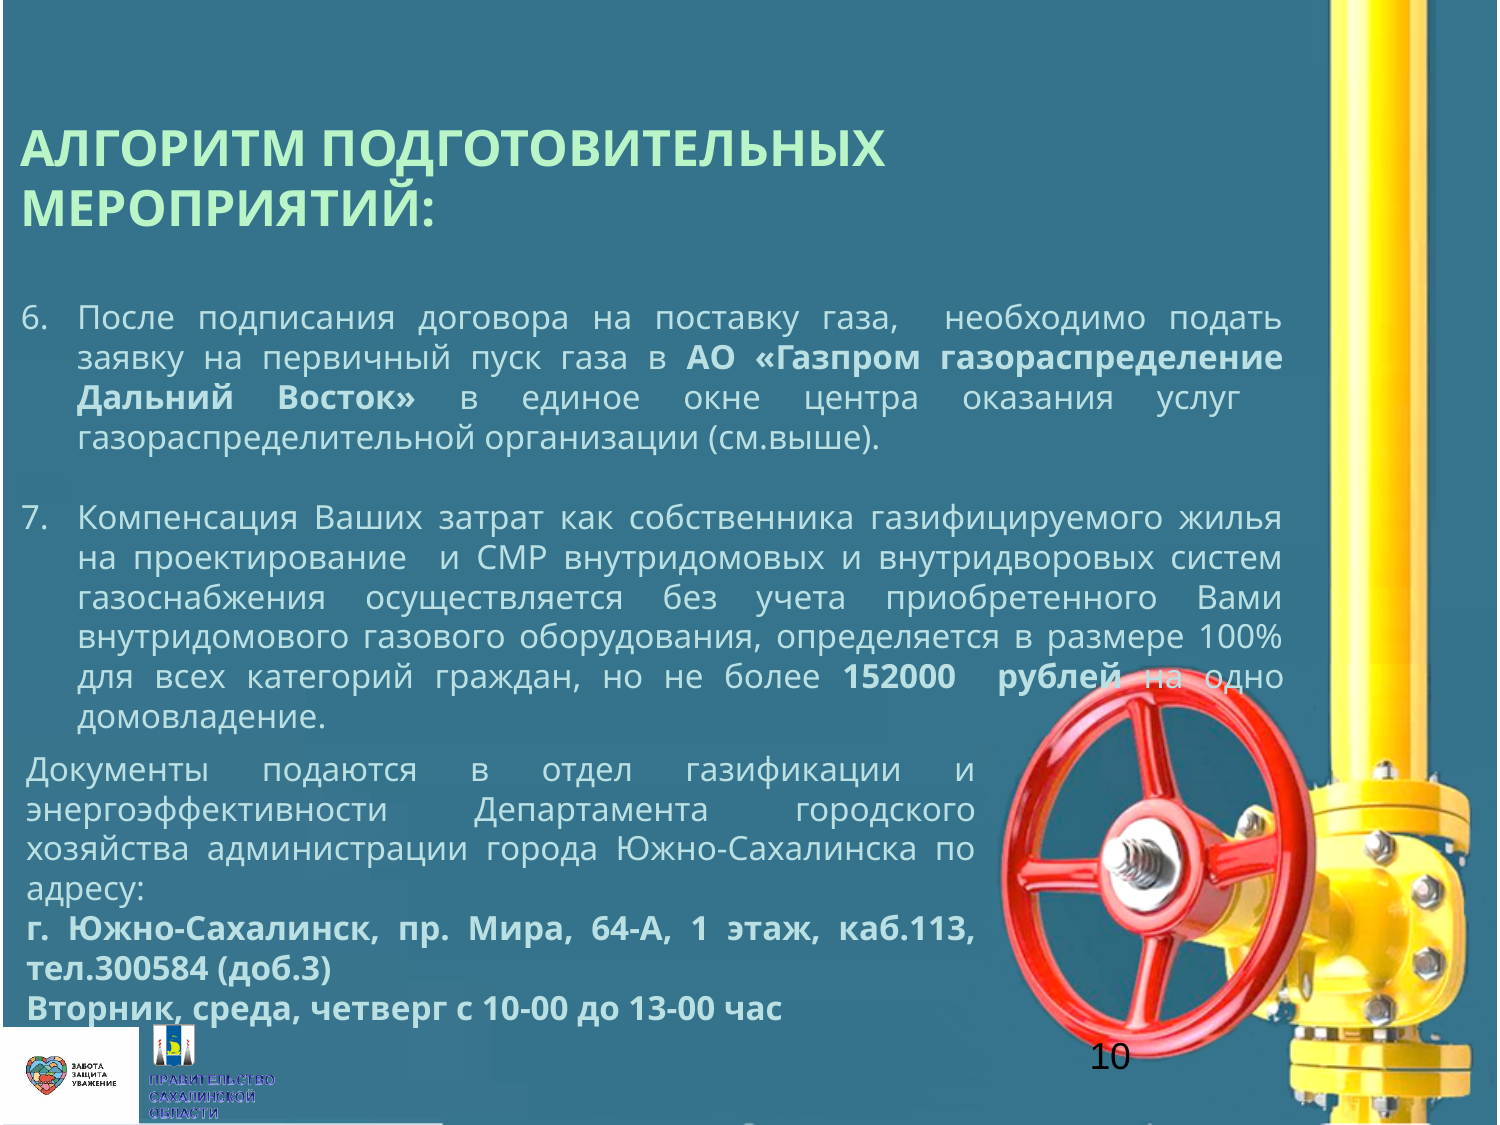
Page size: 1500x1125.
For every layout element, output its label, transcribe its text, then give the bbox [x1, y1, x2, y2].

text_box <номер> [1074, 1024, 1425, 1103]
text_box Документы подаются в отдел газификации и энергоэффективности Департамента городского хозяйства администрации города Южно-Сахалинска по адресу: г. Южно-Сахалинск, пр. Мира, 64-А, 1 этаж, каб.113, тел.300584 (доб.3) Вторник, среда, четверг с 10-00 до 13-00 час [11, 740, 992, 995]
picture [3, 0, 1497, 1125]
text_box АЛГОРИТМ ПОДГОТОВИТЕЛЬНЫХ МЕРОПРИЯТИЙ: После подписания договора на поставку газа, необходимо подать заявку на первичный пуск газа в АО «Газпром газораспределение Дальний Восток» в единое окне центра оказания услуг газораспределительной организации (см.выше). Компенсация Ваших затрат как собственника газифицируемого жилья на проектирование и СМР внутридомовых и внутридворовых систем газоснабжения осуществляется без учета приобретенного Вами внутридомового газового оборудования, определяется в размере 100% для всех категорий граждан, но не более 152000 рублей на одно домовладение. [5, 18, 1300, 643]
